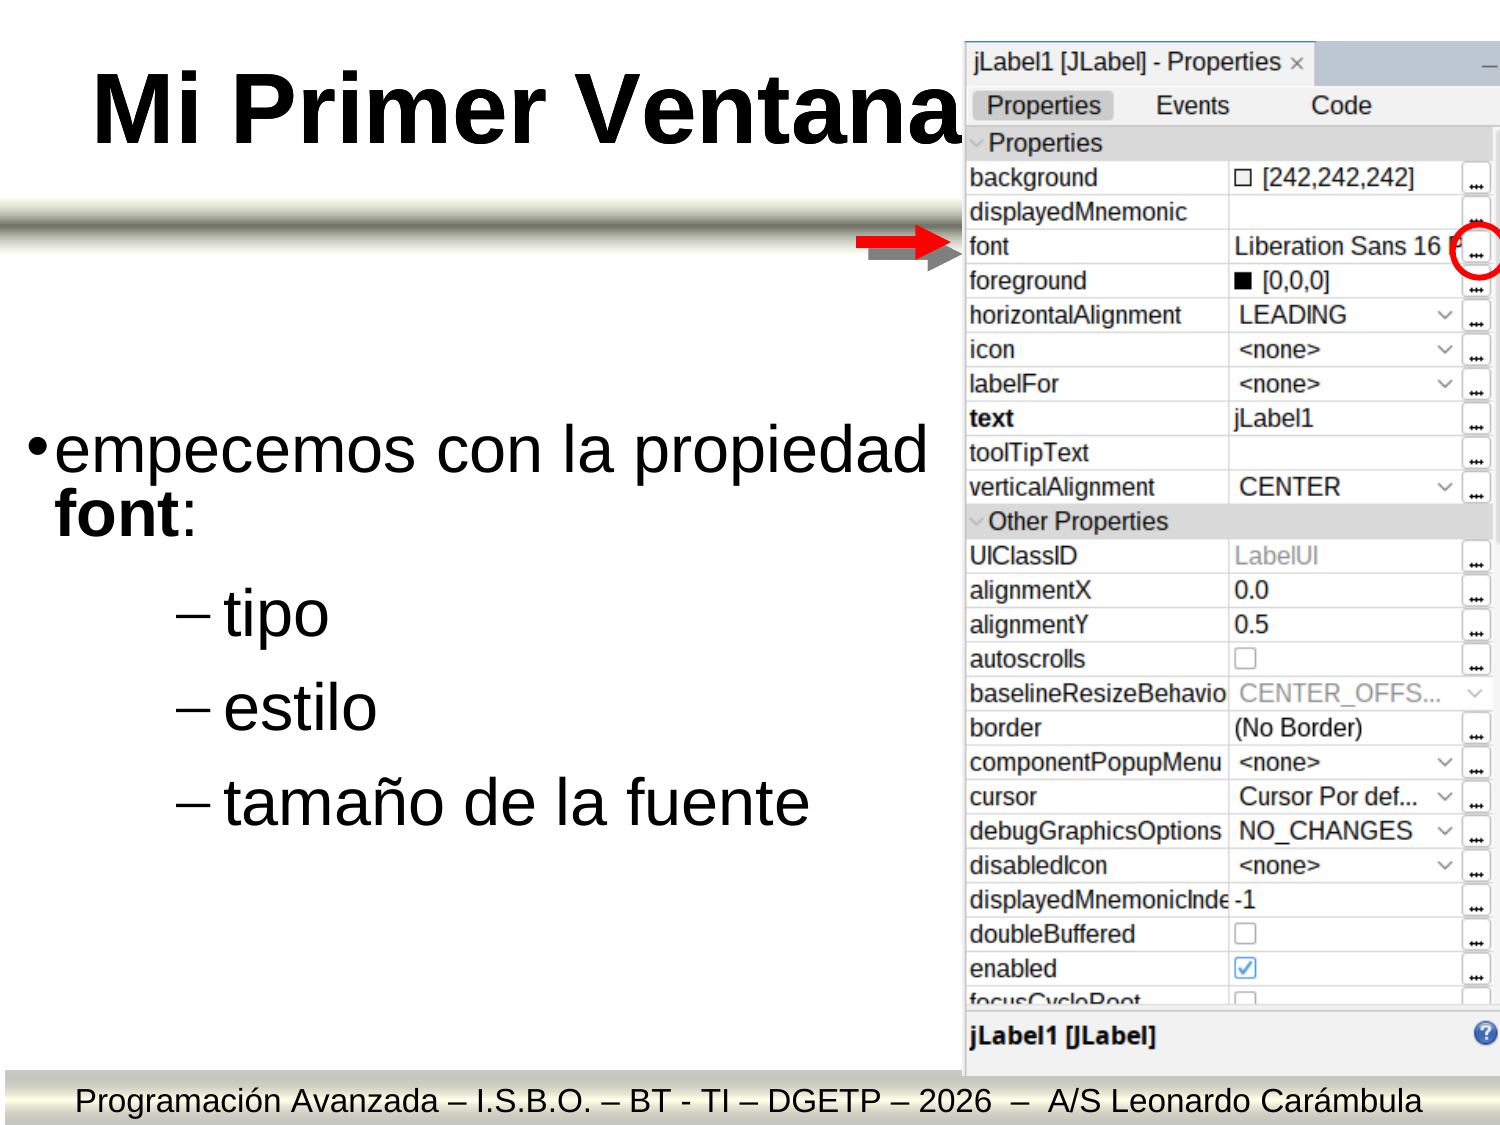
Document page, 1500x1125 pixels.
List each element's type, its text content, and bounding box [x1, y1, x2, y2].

title Mi Primer Ventana - JFrame [0, 9, 1500, 198]
picture [962, 41, 1500, 1076]
picture [1456, 228, 1500, 274]
list empecemos con la propiedad font: tipo estilo tamaño de la fuente [11, 413, 945, 945]
